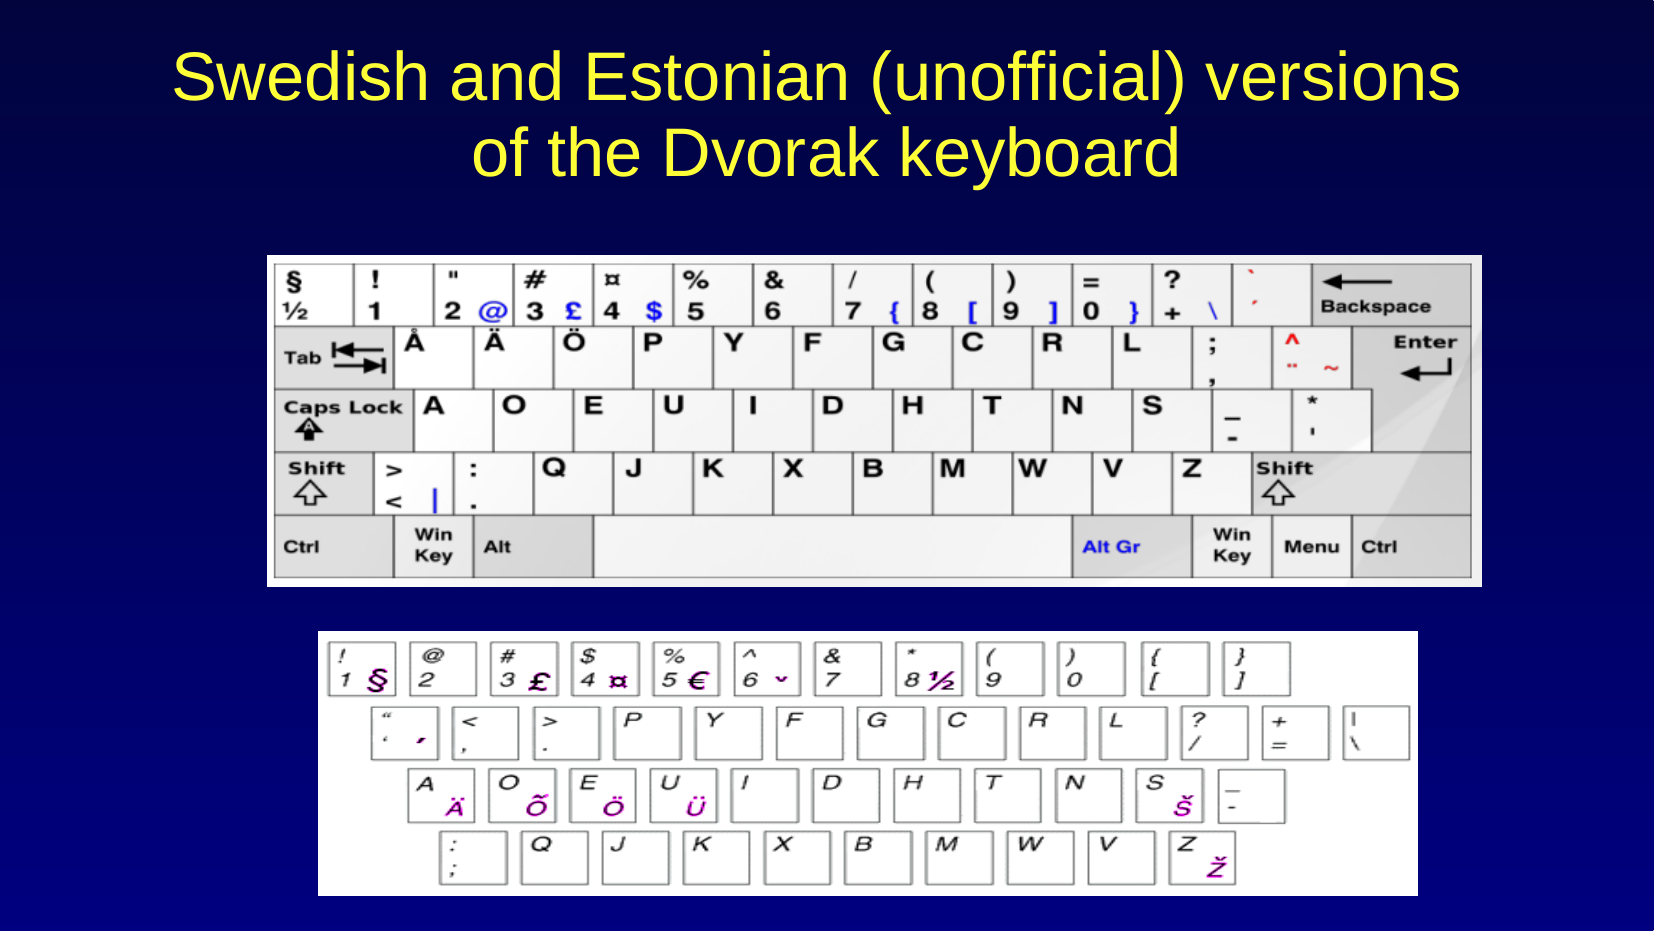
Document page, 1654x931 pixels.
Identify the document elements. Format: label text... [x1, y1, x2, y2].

picture [267, 255, 1482, 587]
title Swedish and Estonian (unofficial) versions of the Dvorak keyboard [82, 37, 1571, 193]
picture [318, 631, 1418, 896]
